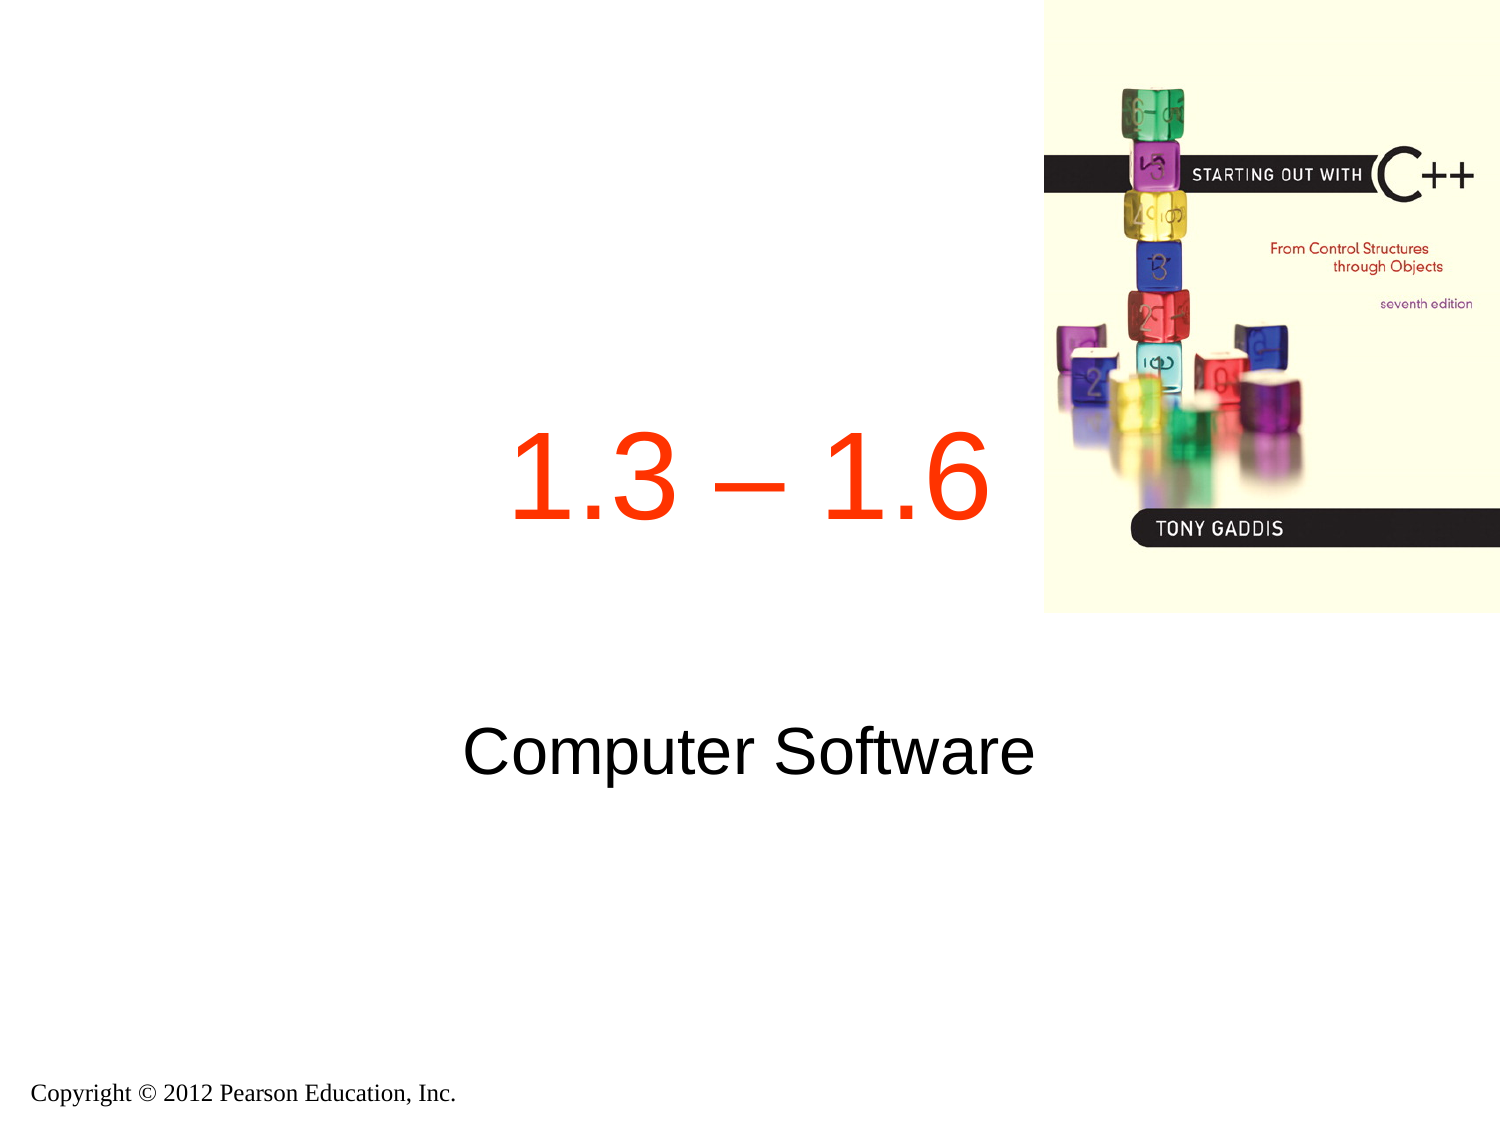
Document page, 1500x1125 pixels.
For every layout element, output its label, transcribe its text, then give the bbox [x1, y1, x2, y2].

text_box Computer Software [225, 699, 1276, 988]
text_box 1.3 – 1.6 [300, 349, 1201, 591]
picture [1044, 0, 1500, 613]
